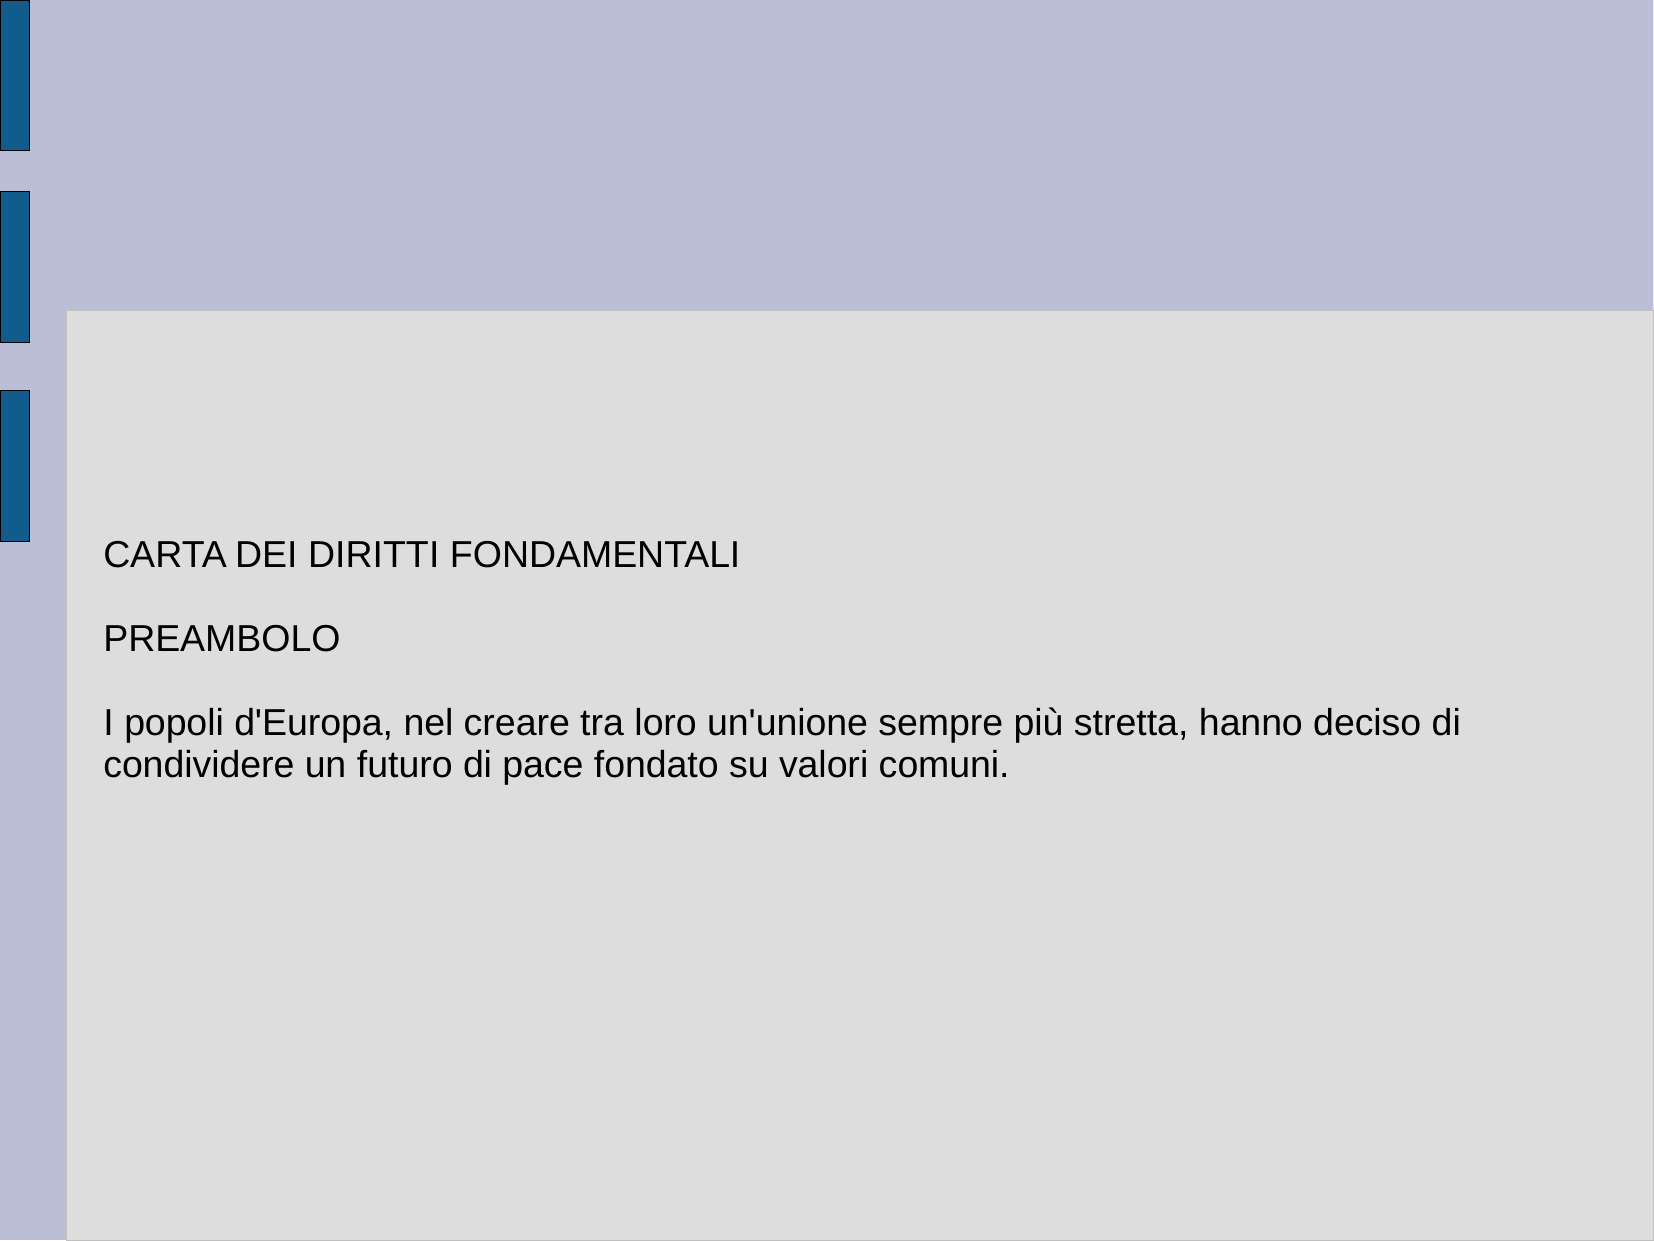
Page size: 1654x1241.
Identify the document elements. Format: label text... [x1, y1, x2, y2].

text_box CARTA DEI DIRITTI FONDAMENTALI PREAMBOLO I popoli d'Europa, nel creare tra loro un'unione sempre più stretta, hanno deciso di condividere un futuro di pace fondato su valori comuni. [88, 526, 1595, 794]
